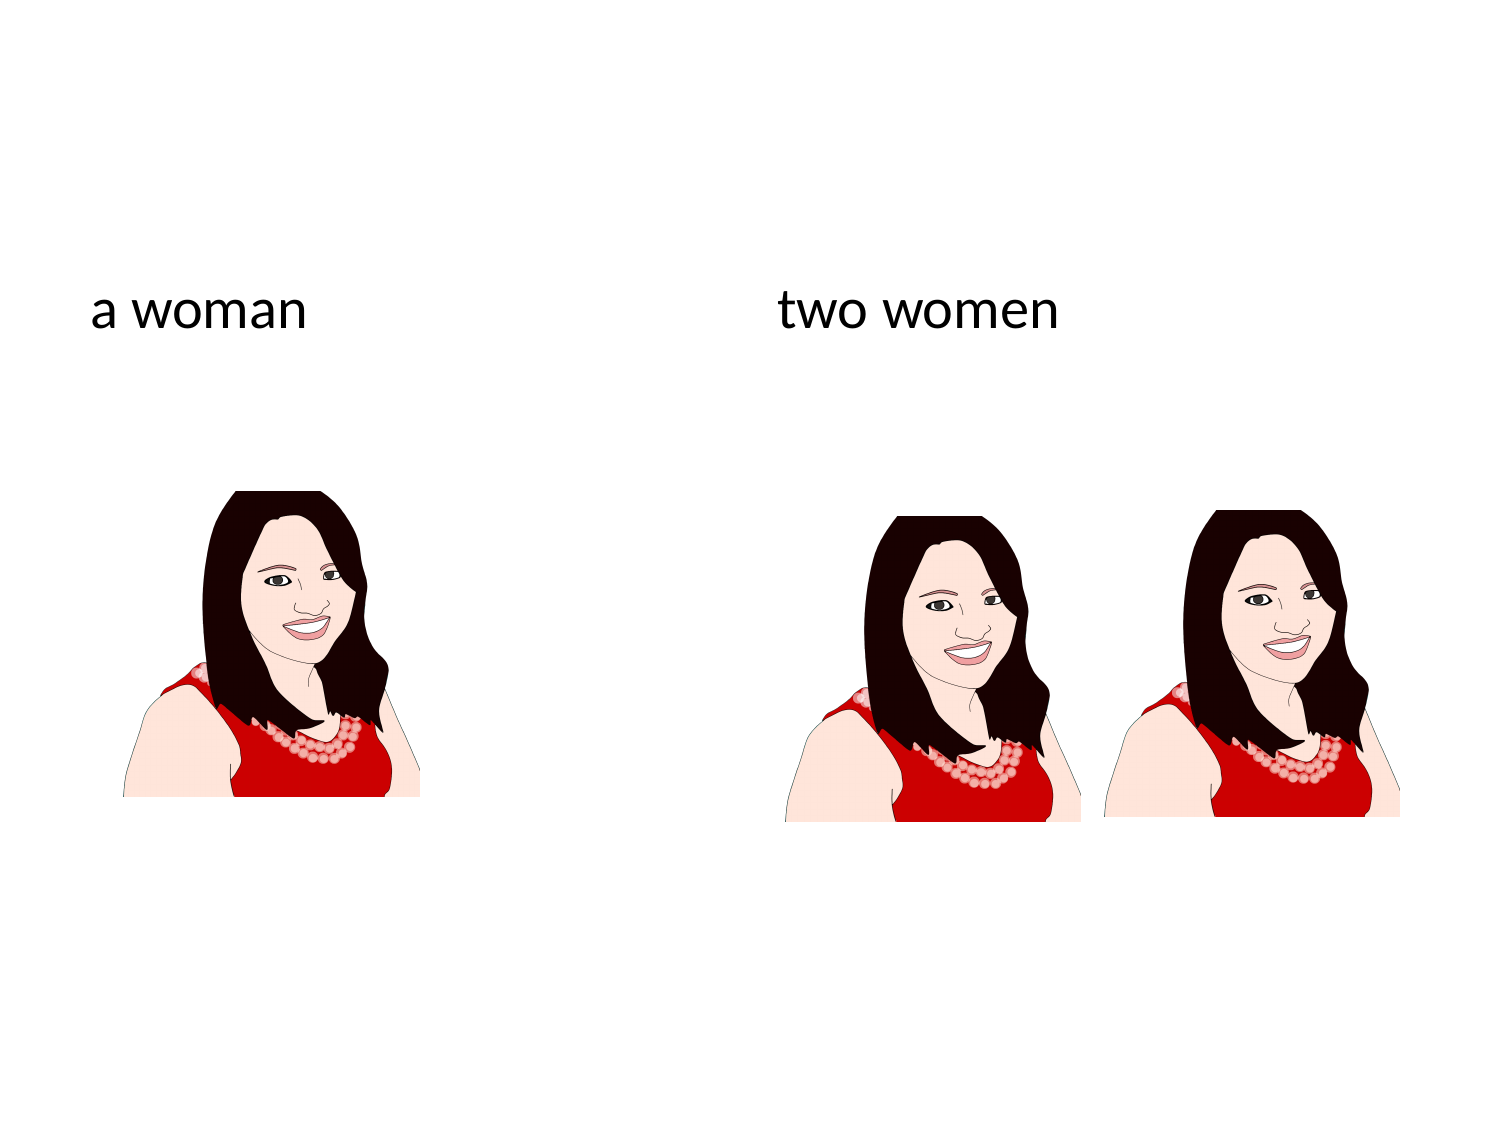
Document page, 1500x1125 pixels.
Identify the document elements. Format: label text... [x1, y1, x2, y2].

picture [123, 491, 420, 797]
list a woman [75, 262, 738, 1005]
picture [785, 516, 1081, 822]
picture [1104, 510, 1400, 817]
list two women [762, 262, 1426, 1005]
